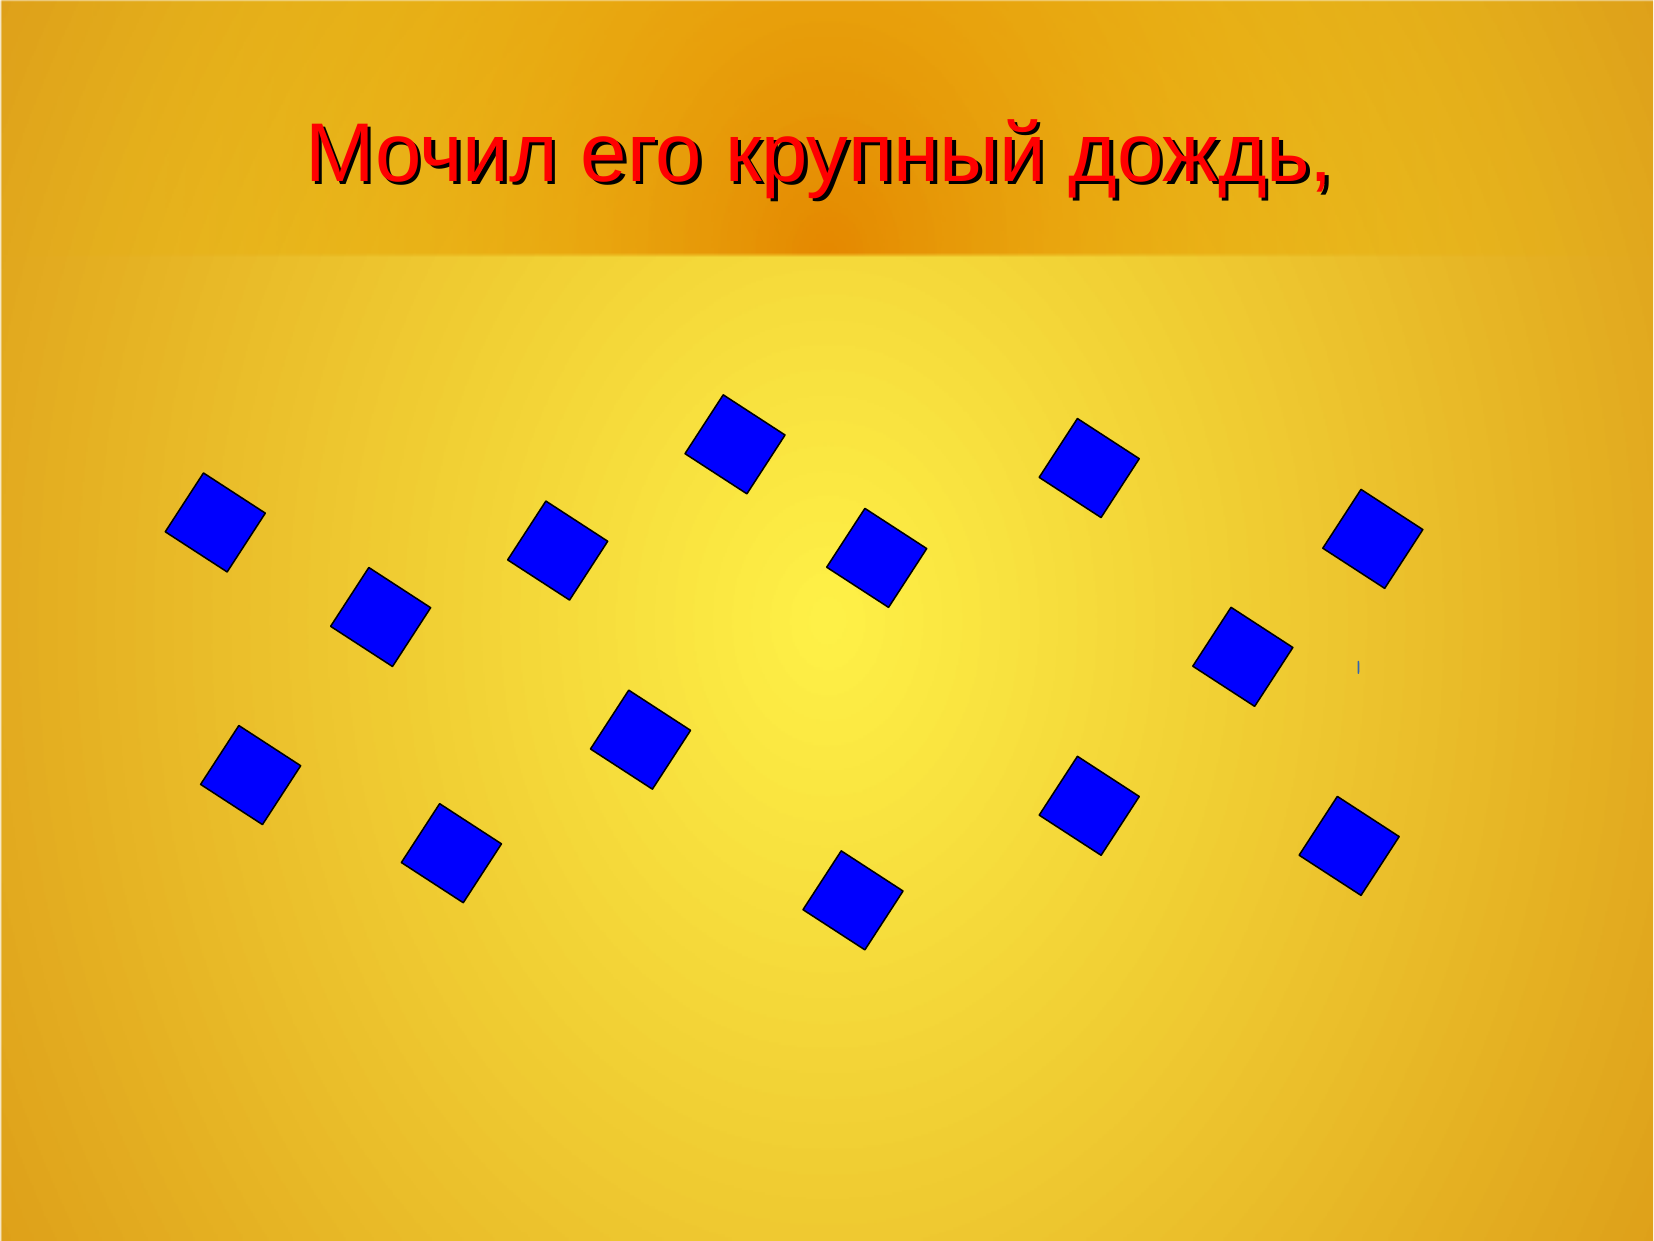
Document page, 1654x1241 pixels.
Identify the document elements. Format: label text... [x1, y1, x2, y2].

text_box [165, 473, 266, 572]
text_box [200, 725, 301, 825]
text_box [1039, 418, 1140, 518]
text_box [507, 501, 608, 600]
text_box [1299, 796, 1400, 896]
text_box [803, 850, 903, 950]
text_box [826, 508, 927, 608]
text_box [401, 803, 502, 903]
picture [0, 0, 1654, 1241]
text_box [1192, 607, 1293, 707]
text_box [685, 394, 785, 494]
text_box [590, 690, 691, 790]
text_box [1322, 489, 1423, 589]
title Мочил его крупный дождь, [82, 49, 1571, 257]
text_box [330, 567, 431, 667]
text_box [1039, 756, 1140, 856]
